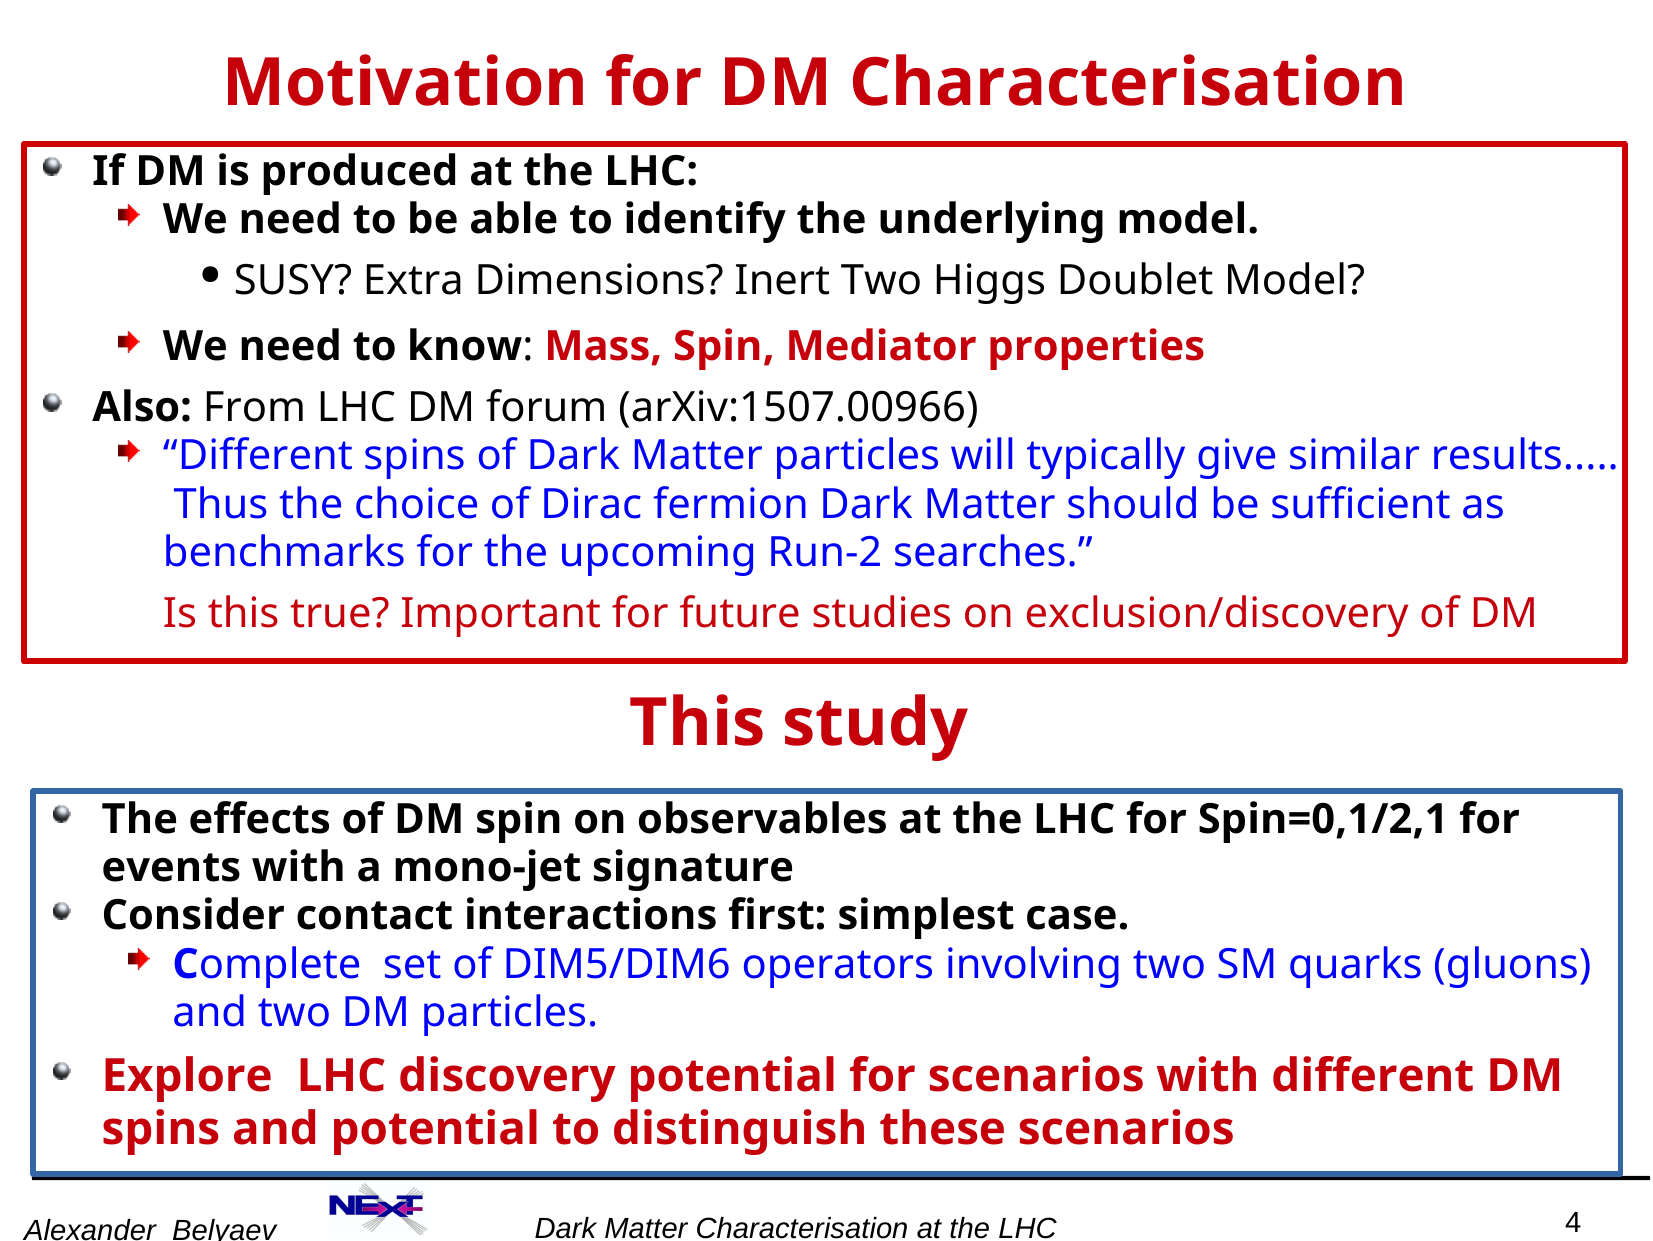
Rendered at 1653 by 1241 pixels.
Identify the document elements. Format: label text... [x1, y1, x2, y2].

list If DM is produced at the LHC: We need to be able to identify the underlying model. SUSY? Extra Dimensions? Inert Two Higgs Doublet Model? We need to know: Mass, Spin, Mediator properties Also: From LHC DM forum (arXiv:1507.00966) “Different spins of Dark Matter particles will typically give similar results..... Thus the choice of Dirac fermion Dark Matter should be sufficient as benchmarks for the upcoming Run-2 searches.” Is this true? Important for future studies on exclusion/discovery of DM [23, 173, 1625, 662]
text_box This study [205, 673, 1394, 767]
list The effects of DM spin on observables at the LHC for Spin=0,1/2,1 for events with a mono-jet signature Consider contact interactions first: simplest case. Complete set of DIM5/DIM6 operators involving two SM quarks (gluons) and two DM particles. Explore LHC discovery potential for scenarios with different DM spins and potential to distinguish these scenarios [33, 791, 1621, 1175]
title Motivation for DM Characterisation [0, 0, 1630, 173]
picture [327, 1181, 429, 1236]
